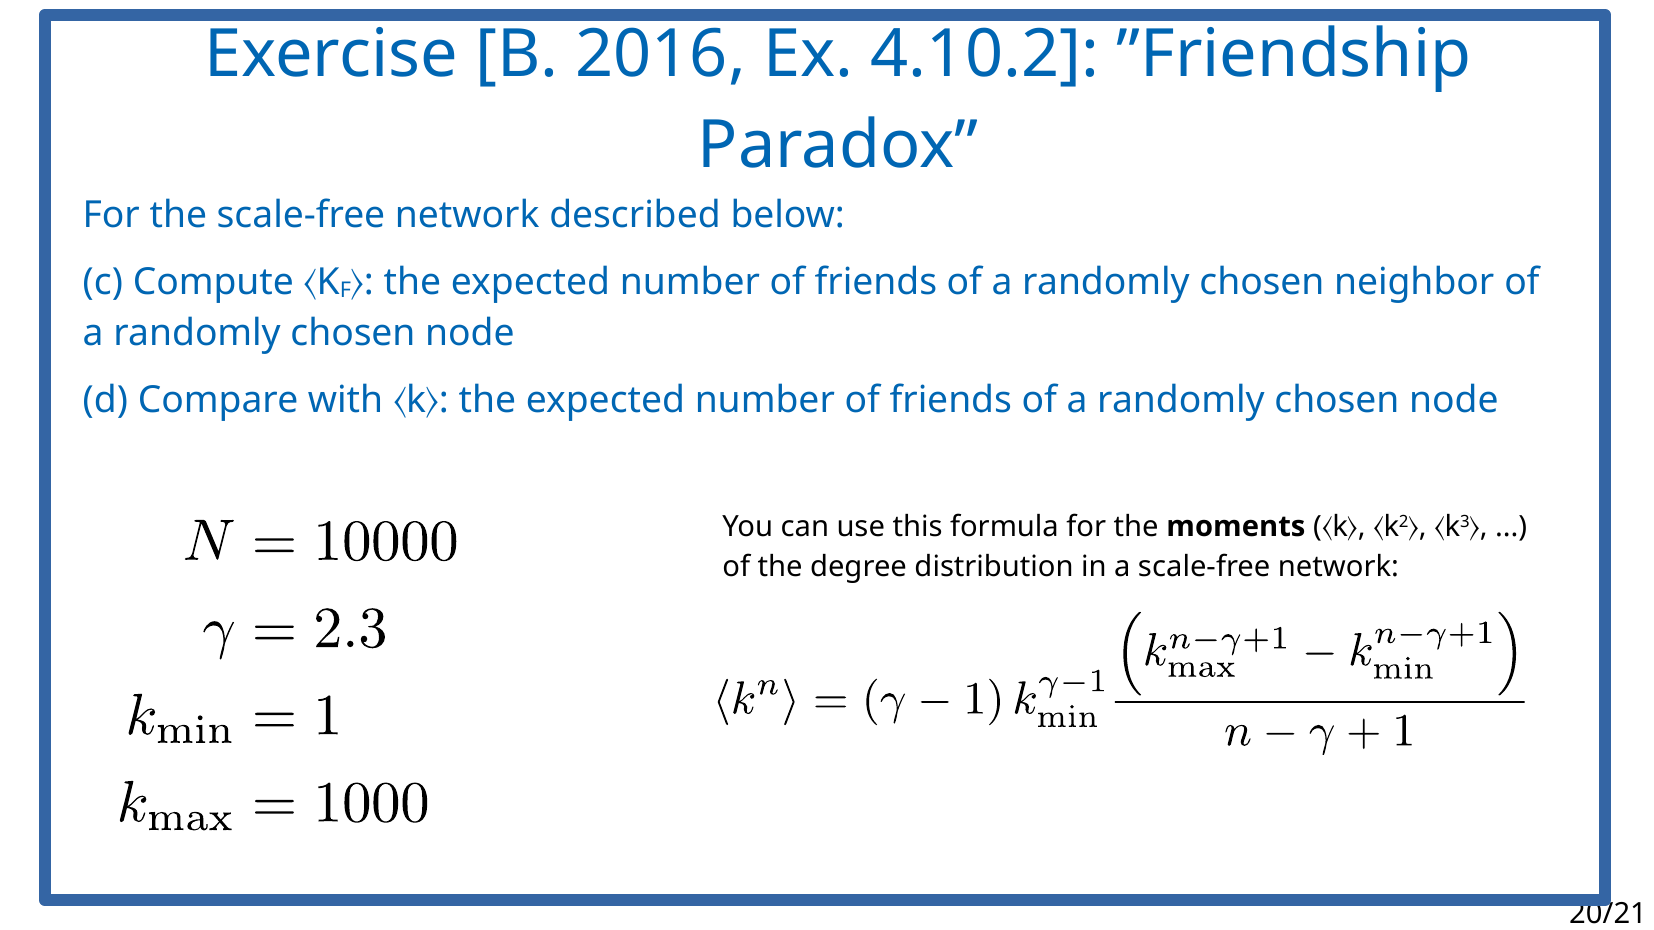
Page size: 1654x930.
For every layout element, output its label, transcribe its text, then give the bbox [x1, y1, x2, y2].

text_box [116, 519, 459, 831]
text_box You can use this formula for the moments (〈k〉, 〈k2〉, 〈k3〉, ...) of the degree distribution in a scale-free network: [707, 498, 1561, 641]
list For the scale-free network described below: (c) Compute 〈KF〉: the expected number of friends of a randomly chosen neighbor of a randomly chosen node (d) Compare with 〈k〉: the expected number of friends of a randomly chosen node [82, 188, 1571, 431]
title Exercise [B. 2016, Ex. 4.10.2]: ”Friendship Paradox” [94, 26, 1583, 166]
picture [712, 641, 1525, 755]
